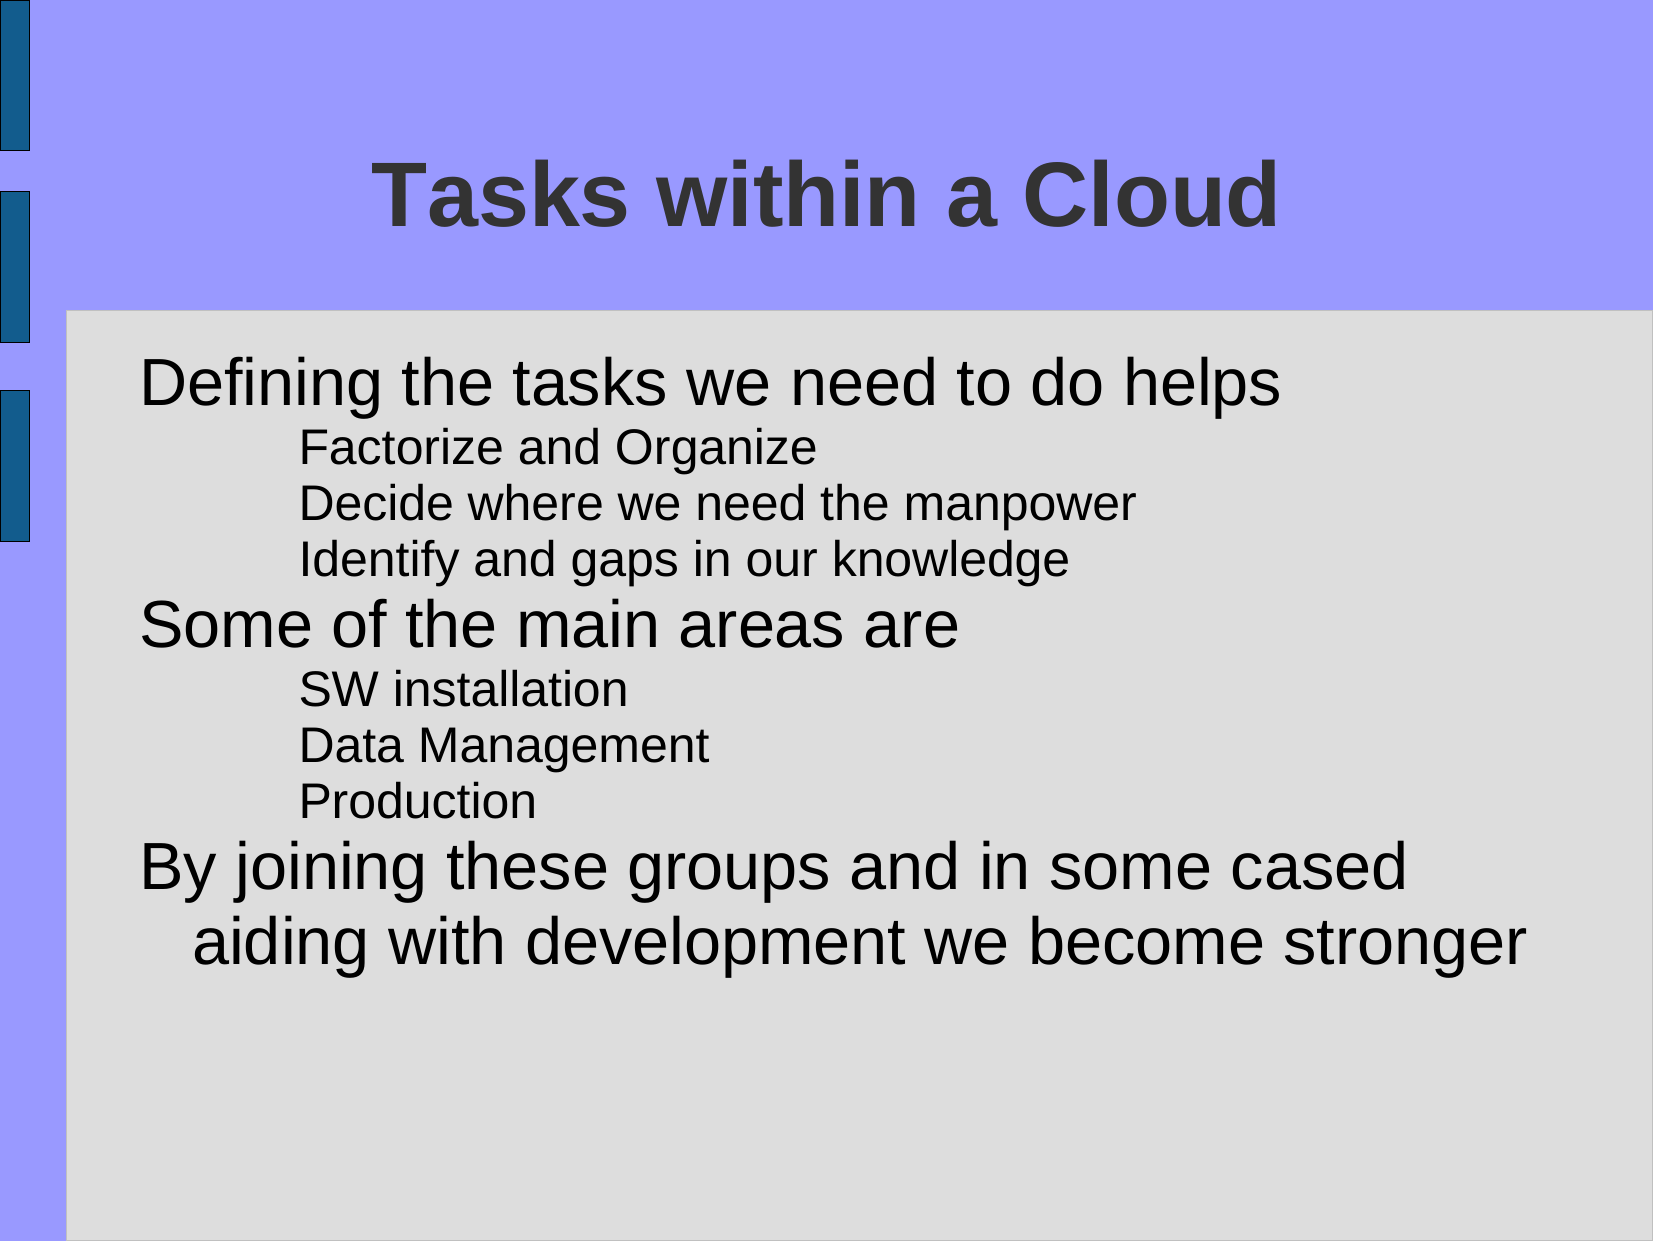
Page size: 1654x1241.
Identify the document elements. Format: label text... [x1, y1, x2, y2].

list Defining the tasks we need to do helps Factorize and Organize Decide where we need the manpower Identify and gaps in our knowledge Some of the main areas are SW installation Data Management Production By joining these groups and in some cased aiding with development we become stronger [121, 344, 1534, 1127]
title Tasks within a Cloud [121, 91, 1534, 299]
